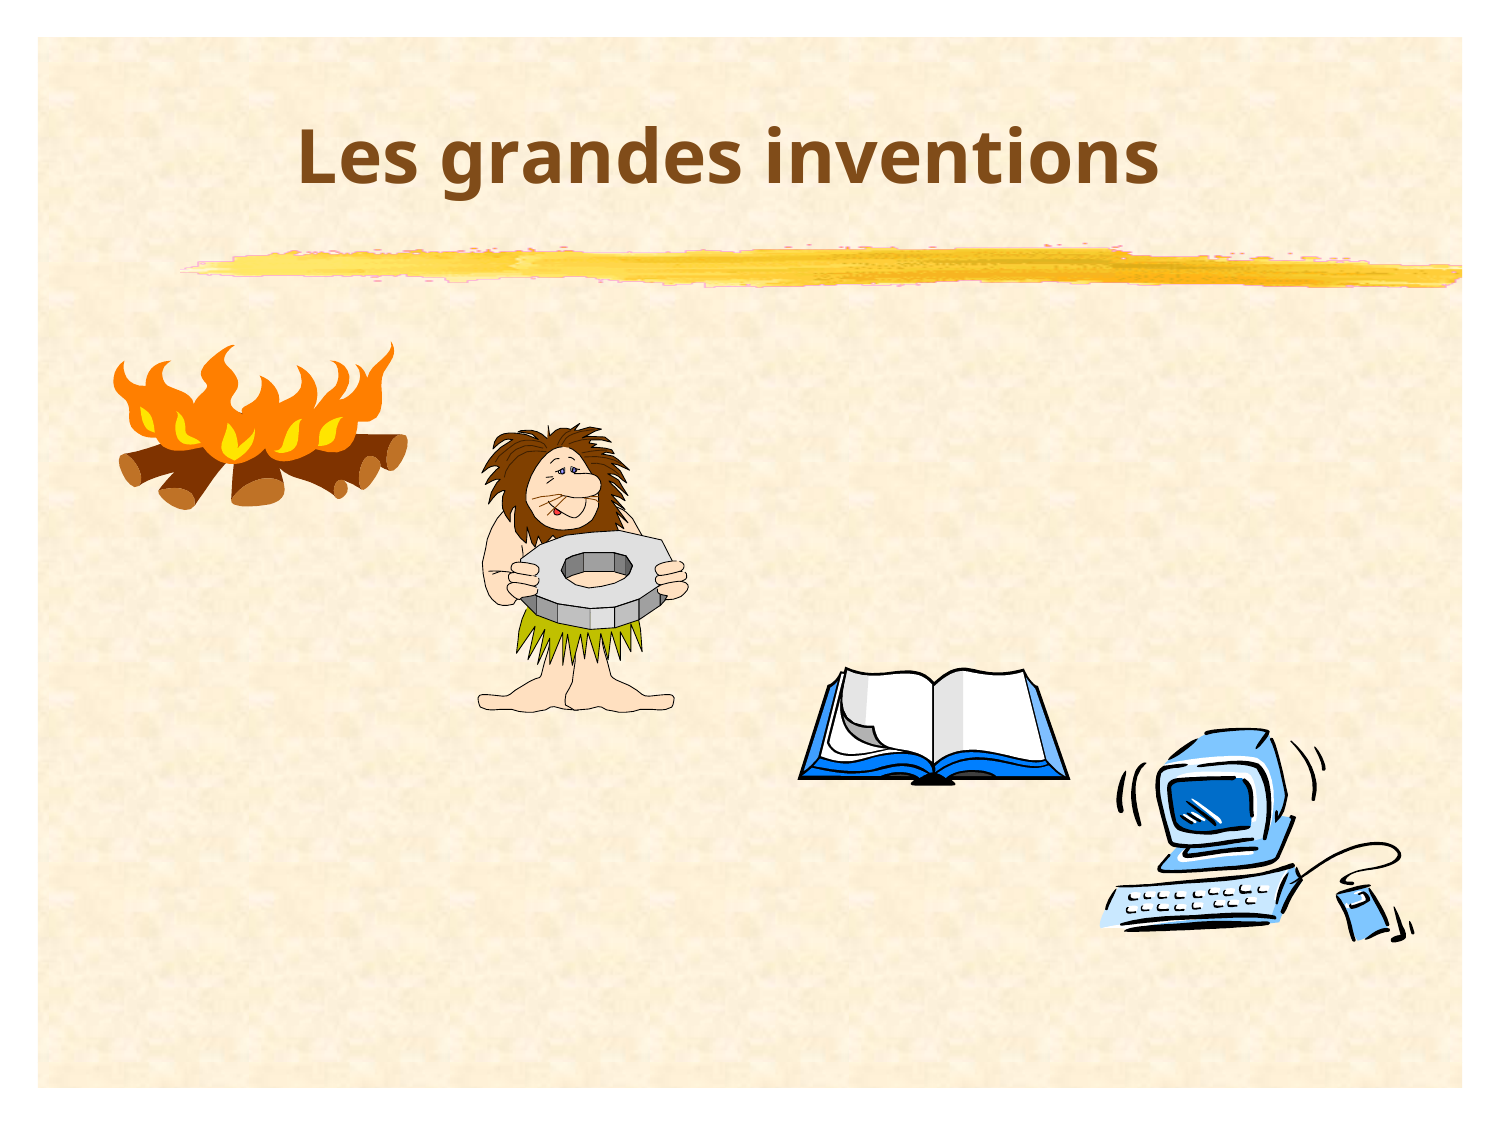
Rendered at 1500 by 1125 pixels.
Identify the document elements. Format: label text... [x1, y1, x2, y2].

title Les grandes inventions [126, 67, 1330, 243]
picture [37, 37, 1463, 1088]
